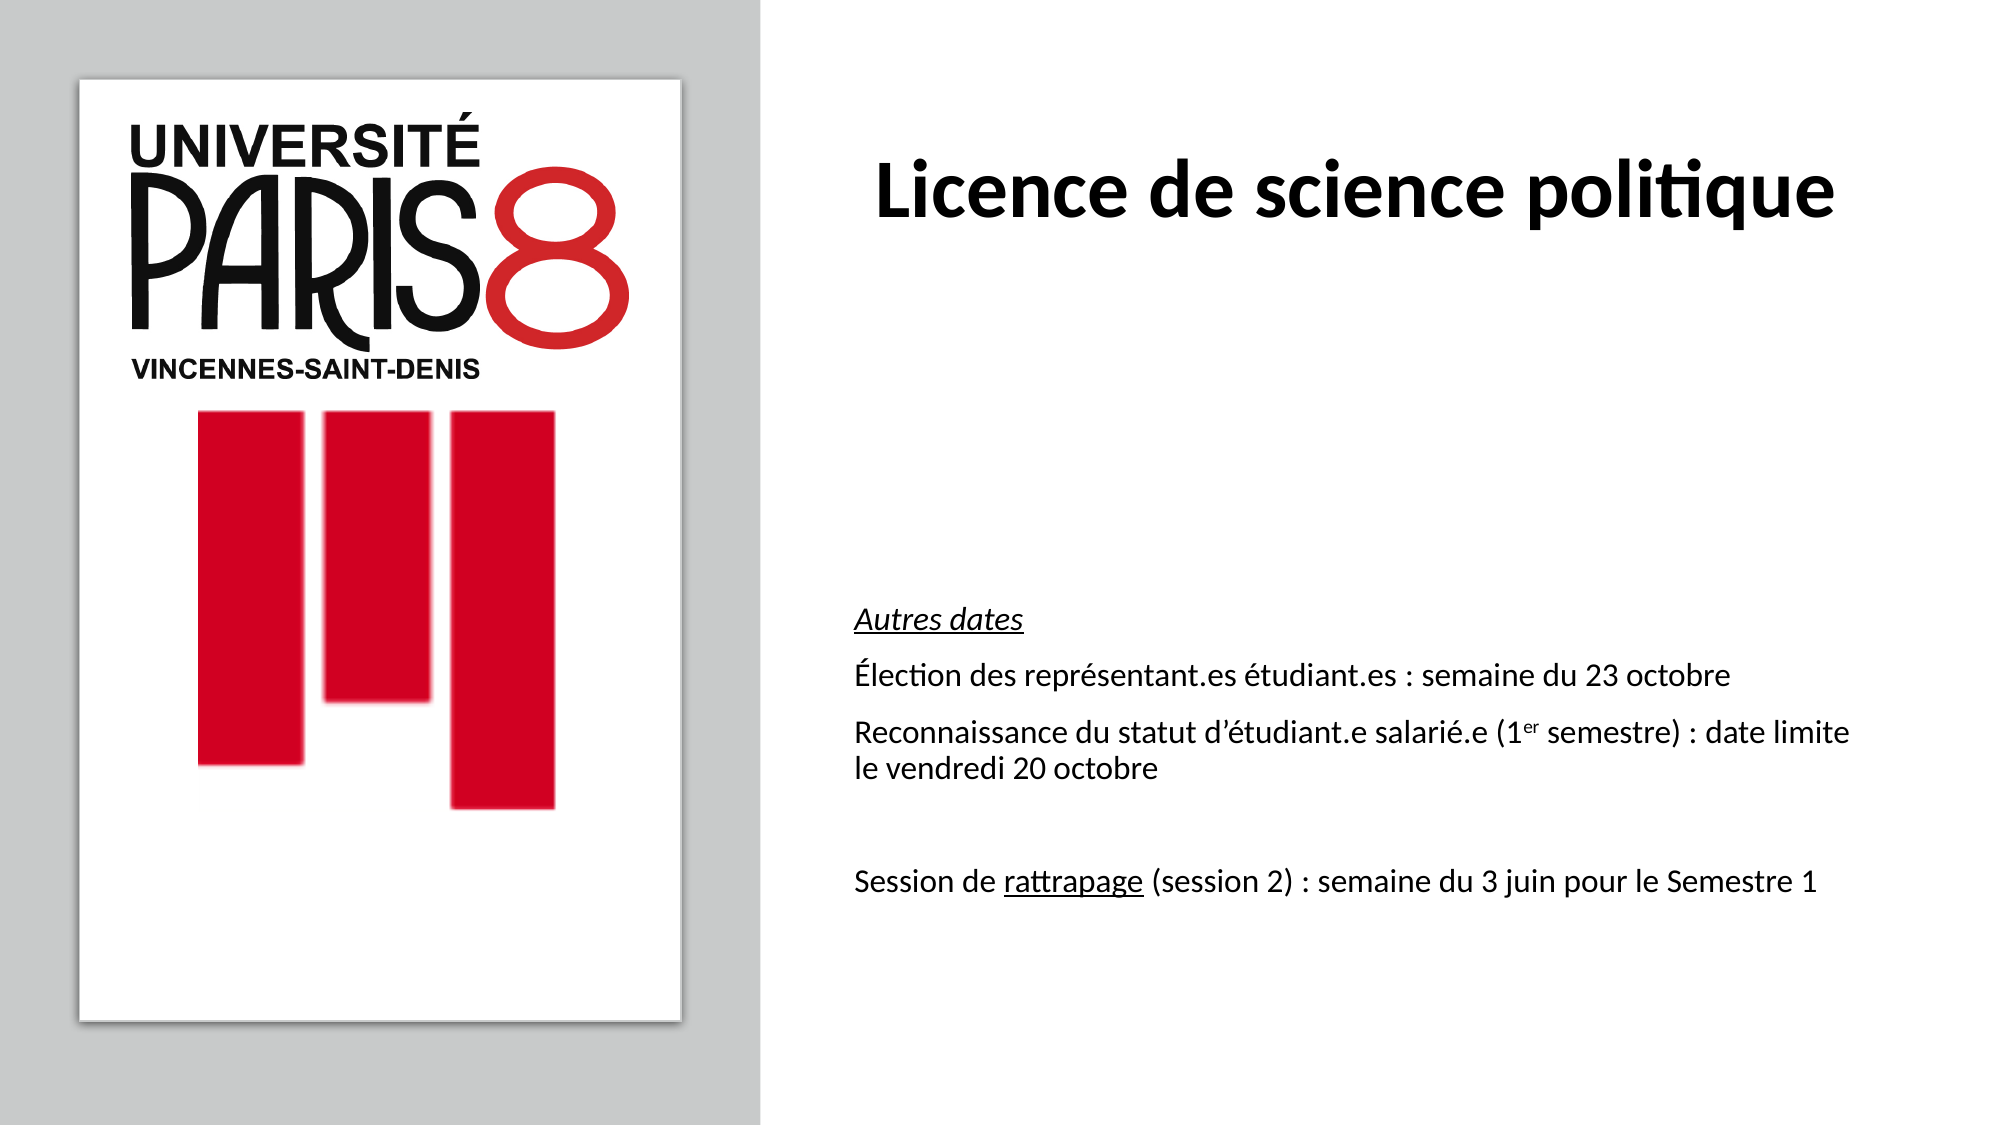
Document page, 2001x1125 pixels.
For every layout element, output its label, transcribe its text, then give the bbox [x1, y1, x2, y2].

list Autres dates Élection des représentant.es étudiant.es : semaine du 23 octobre Reconnaissance du statut d’étudiant.e salarié.e (1er semestre) : date limite le vendredi 20 octobre Session de rattrapage (session 2) : semaine du 3 juin pour le Semestre 1 [839, 399, 1893, 1021]
picture [131, 112, 629, 379]
text_box [0, 0, 761, 1125]
title Licence de science politique [839, 103, 1893, 379]
picture [198, 409, 563, 816]
